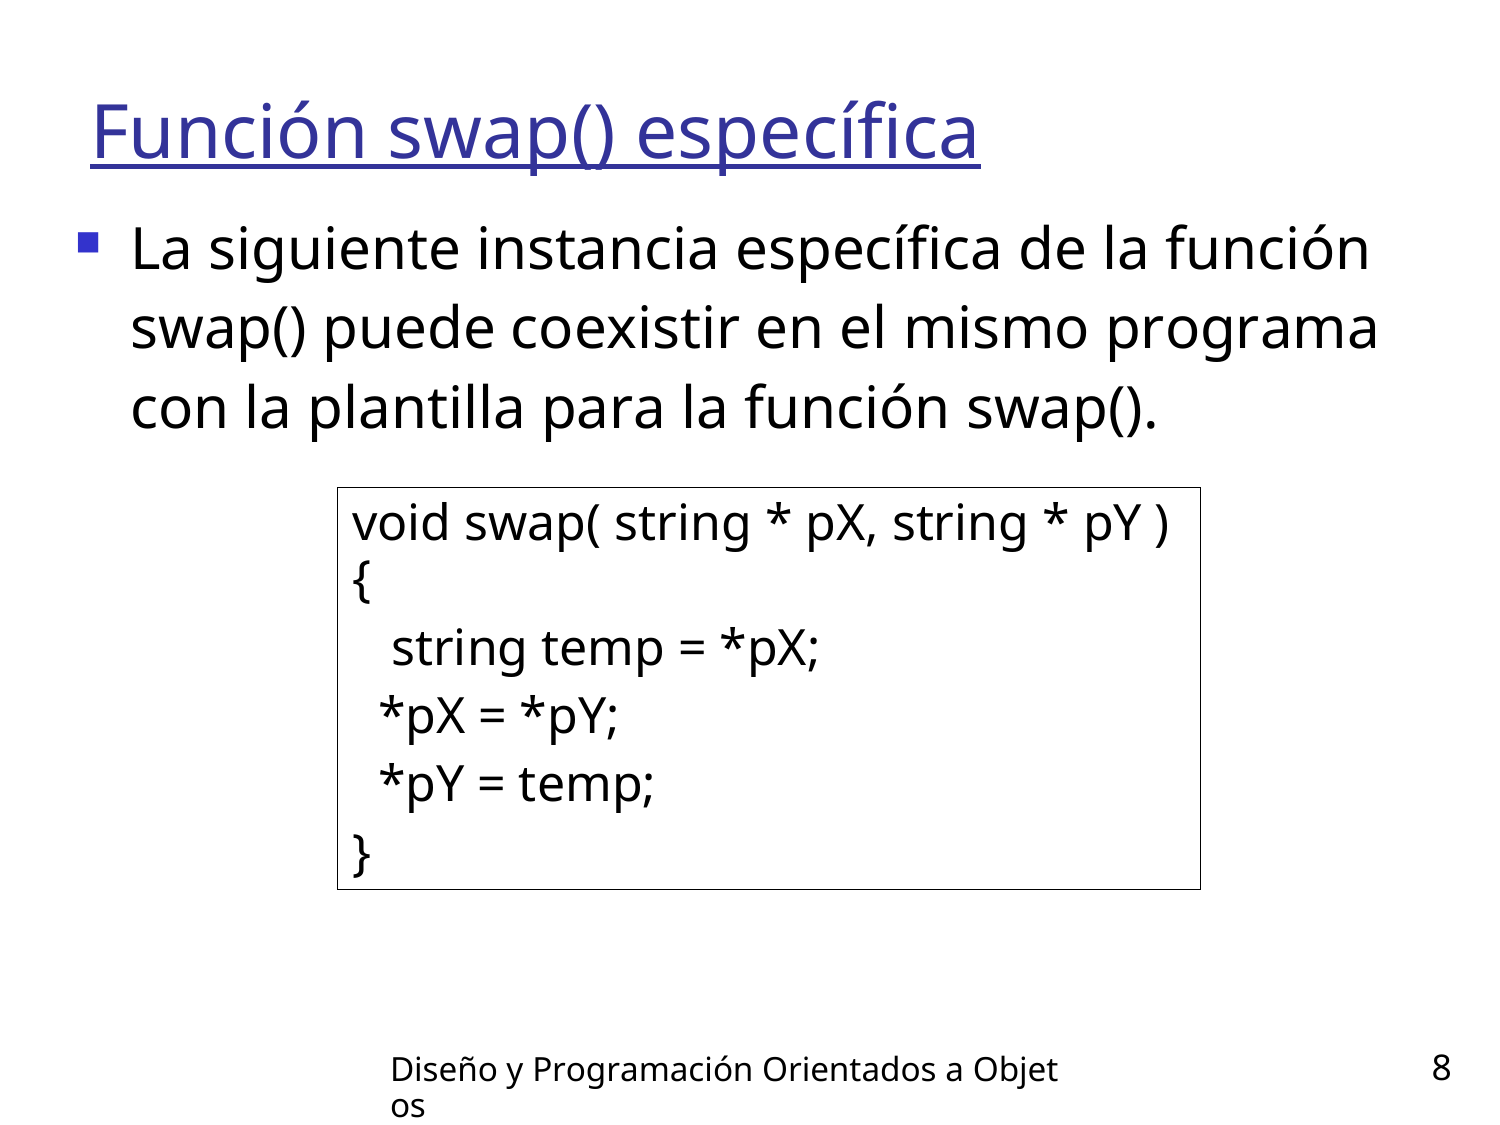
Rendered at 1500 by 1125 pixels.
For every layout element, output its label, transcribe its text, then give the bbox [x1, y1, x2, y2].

list La siguiente instancia específica de la función swap() puede coexistir en el mismo programa con la plantilla para la función swap(). [75, 207, 1462, 1013]
title Función swap() específica [75, 10, 1466, 188]
